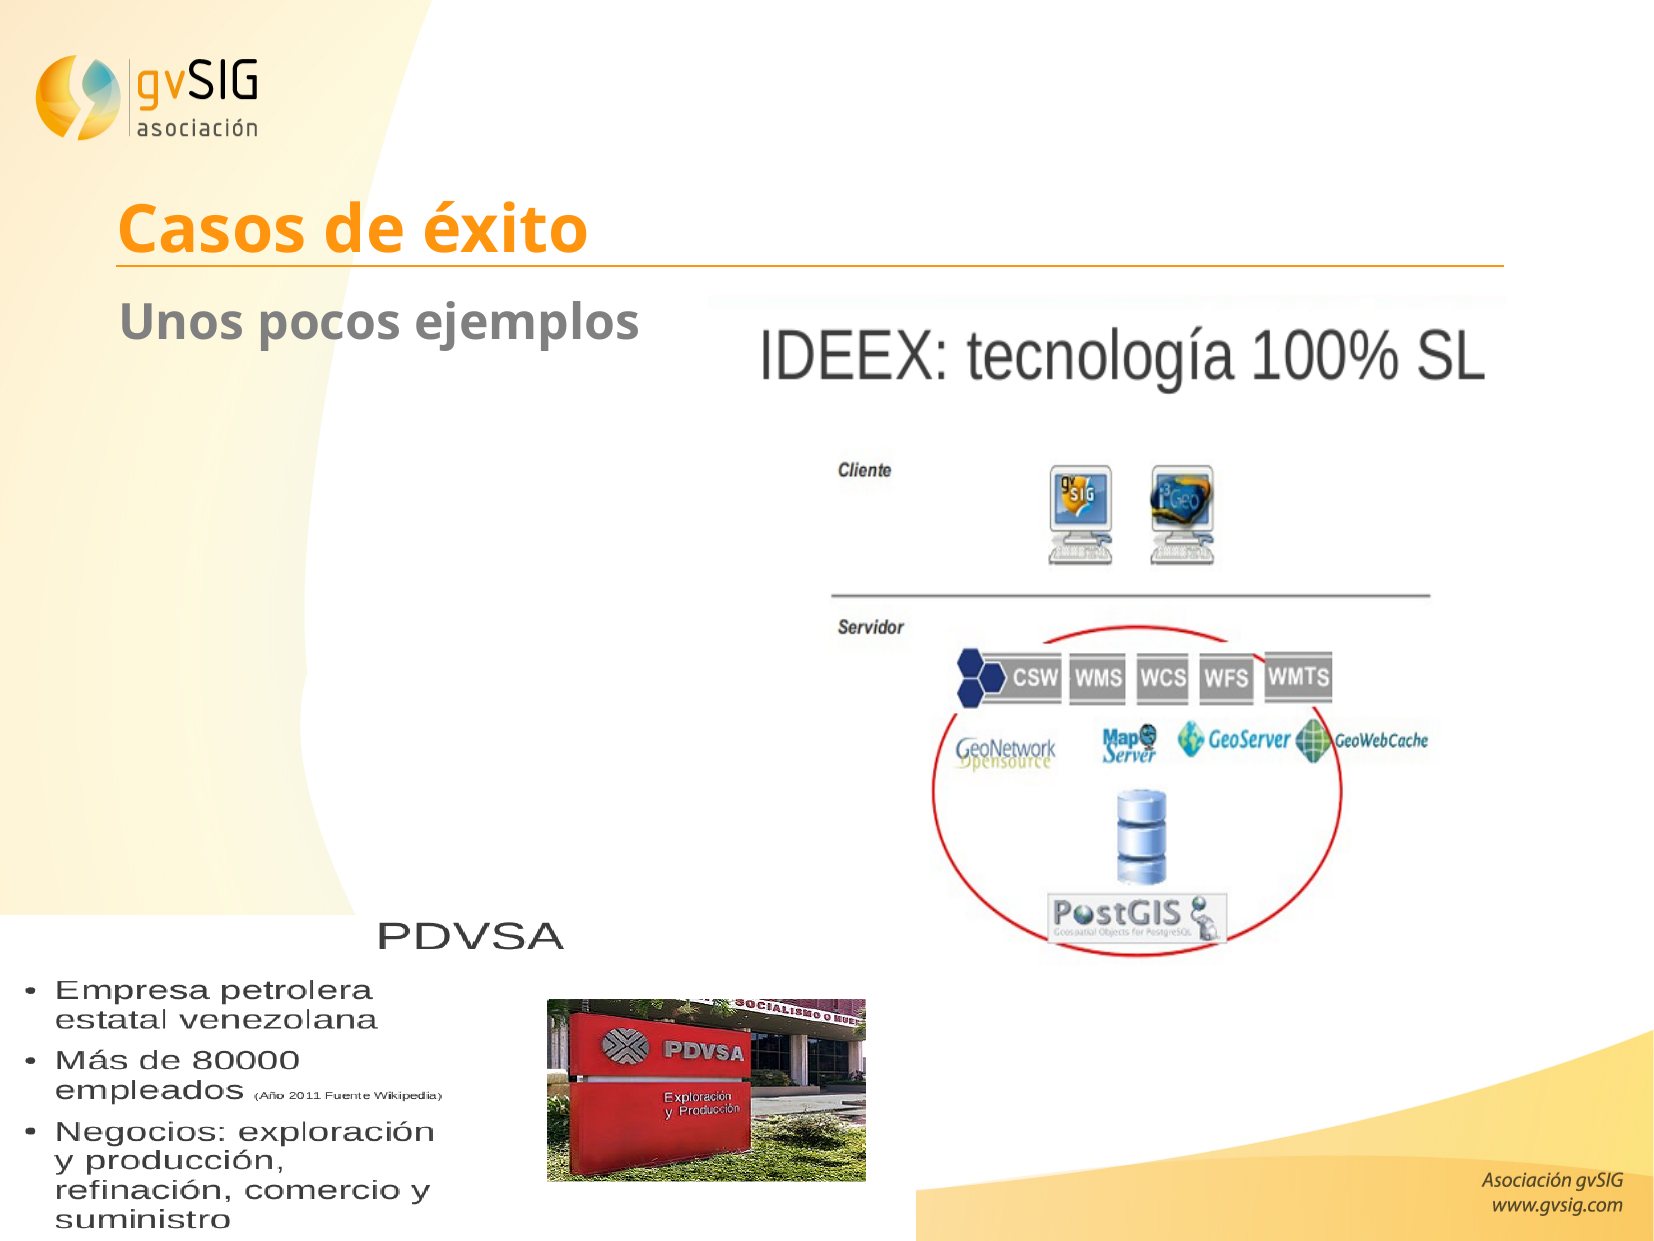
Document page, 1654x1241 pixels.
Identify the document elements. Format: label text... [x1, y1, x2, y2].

title Unos pocos ejemplos [118, 276, 1093, 365]
title Casos de éxito [116, 177, 1605, 276]
picture [0, 0, 1654, 1241]
text_box [147, 324, 1536, 1004]
